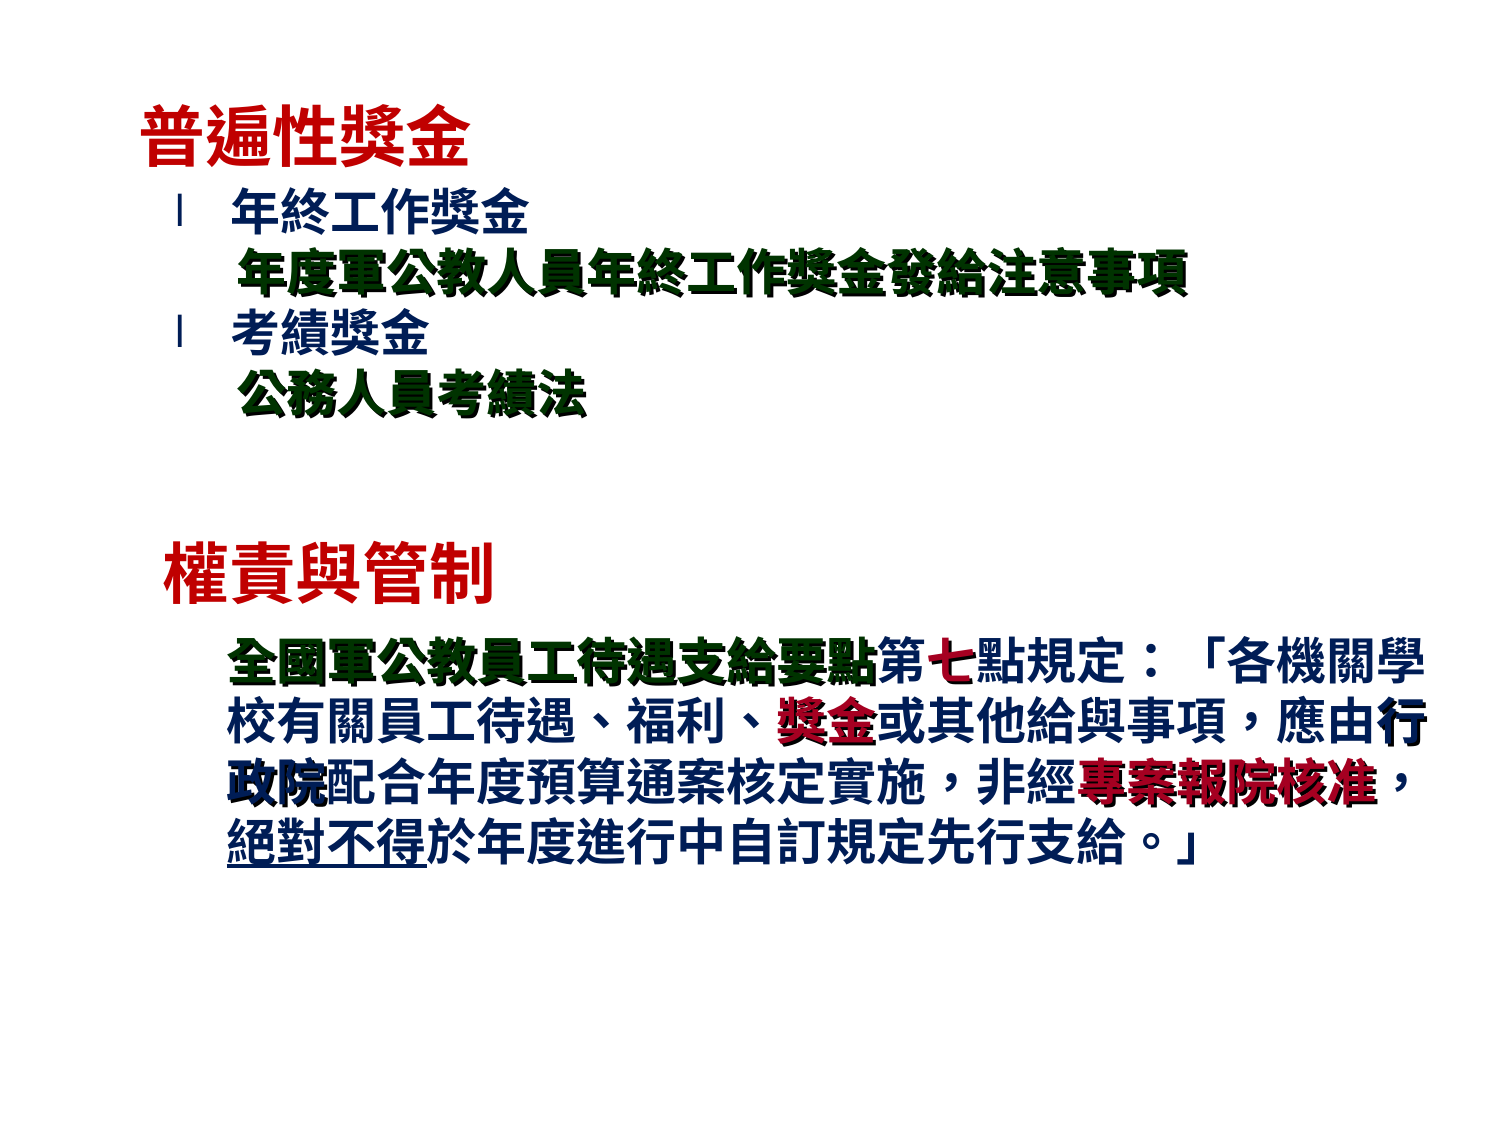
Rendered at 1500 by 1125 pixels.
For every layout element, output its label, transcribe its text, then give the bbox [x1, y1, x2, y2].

text_box 權責與管制 [147, 491, 863, 653]
title 普遍性獎金 [123, 54, 839, 216]
text_box 年終工作獎金 年度軍公教人員年終工作獎金發給注意事項 考績獎金 公務人員考績法 [159, 184, 1435, 557]
text_box 全國軍公教員工待遇支給要點第七點規定：「各機關學 校有關員工待遇、福利、獎金或其他給與事項，應由行 政院配合年度預算通案核定實施，非經專案報院核准， 絕對不得於年度進行中自訂規定先行支給。」 [211, 633, 1452, 941]
